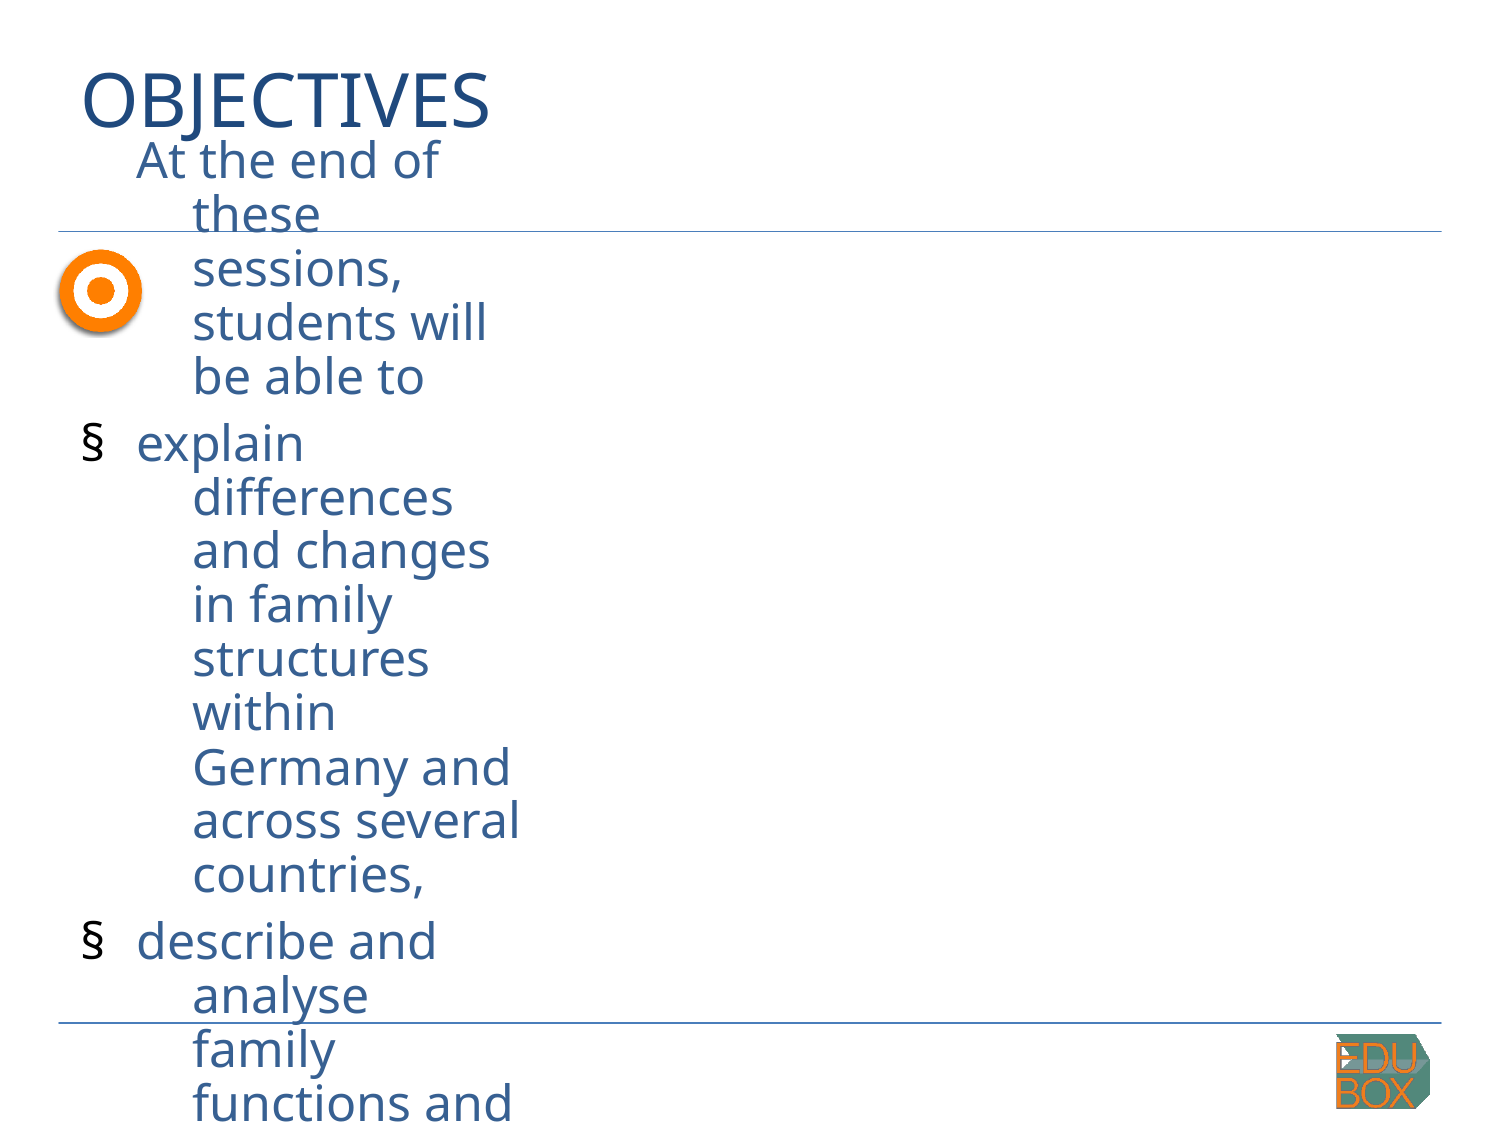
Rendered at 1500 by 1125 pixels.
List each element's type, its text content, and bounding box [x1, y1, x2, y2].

picture [1328, 1028, 1437, 1114]
list At the end of these sessions, students will be able to explain differences and changes in family structures within Germany and across several countries, describe and analyse family functions and relations, visualise their own family as a network, and discuss the implications of family ties on social relations. [171, 255, 1436, 1005]
picture [53, 243, 148, 339]
title OBJECTIVES [64, 42, 1040, 153]
